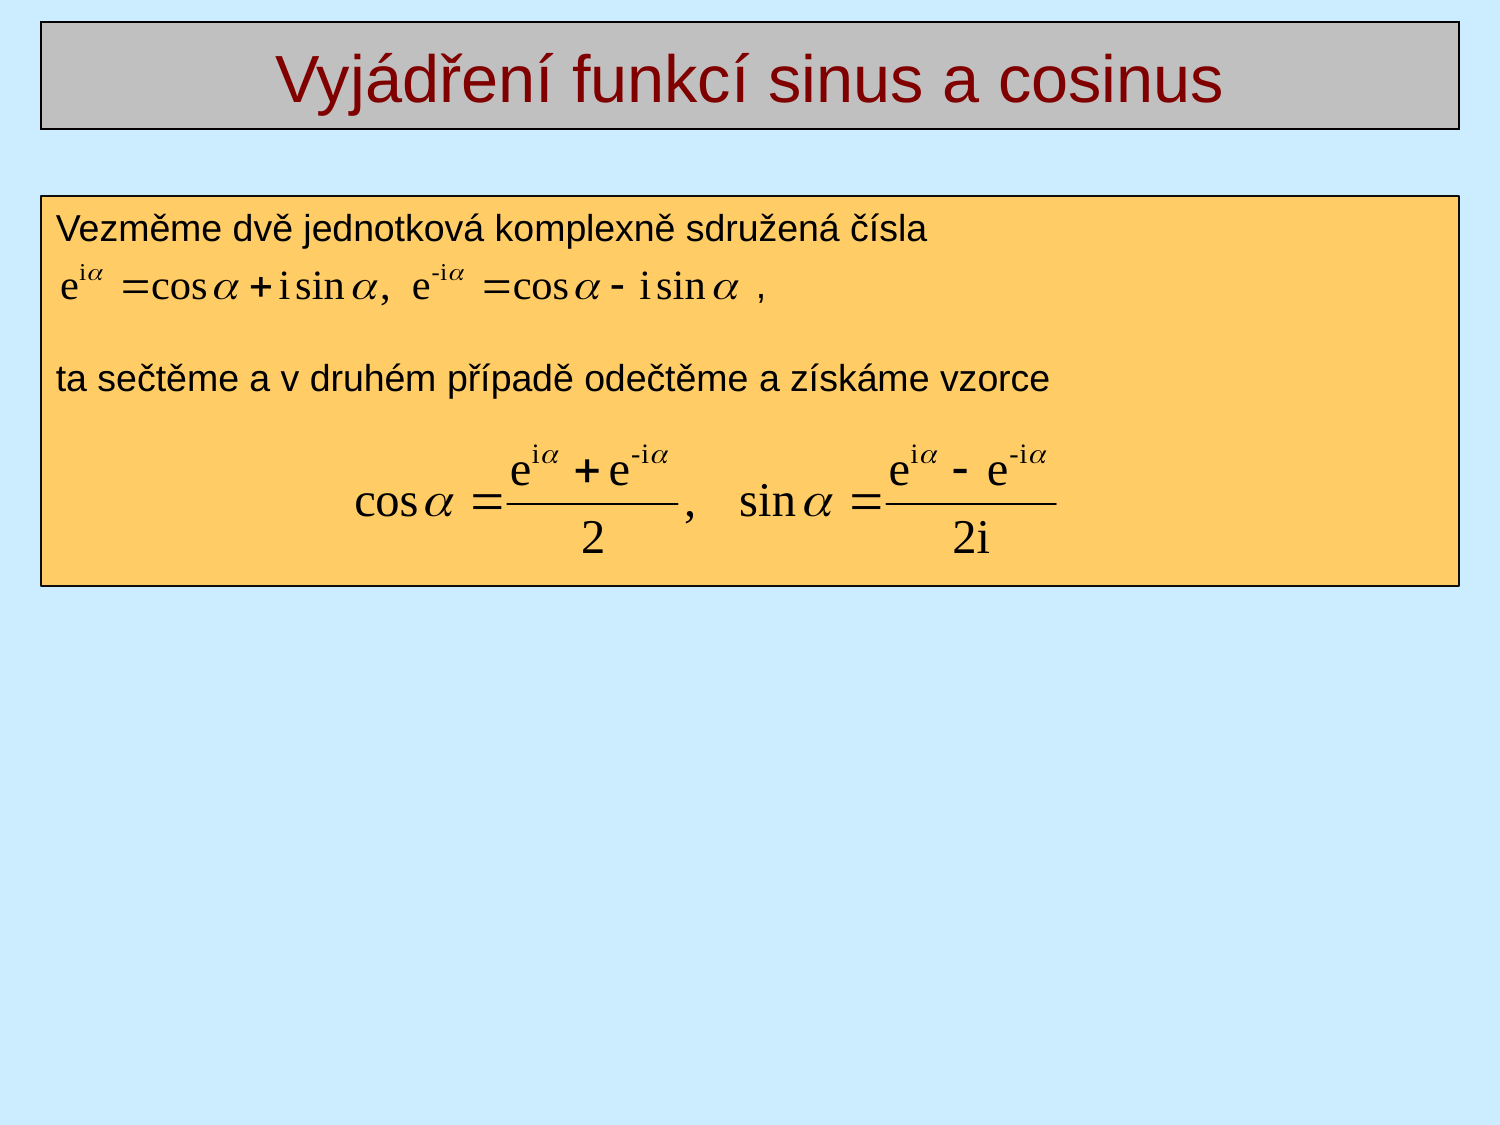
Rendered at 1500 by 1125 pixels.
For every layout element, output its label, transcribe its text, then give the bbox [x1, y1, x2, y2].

title Vyjádření funkcí sinus a cosinus [41, 22, 1459, 129]
picture [54, 254, 748, 317]
picture [347, 431, 1067, 565]
text_box Vezměme dvě jednotková komplexně sdružená čísla , ta sečtěme a v druhém případě odečtěme a získáme vzorce [41, 196, 1459, 587]
